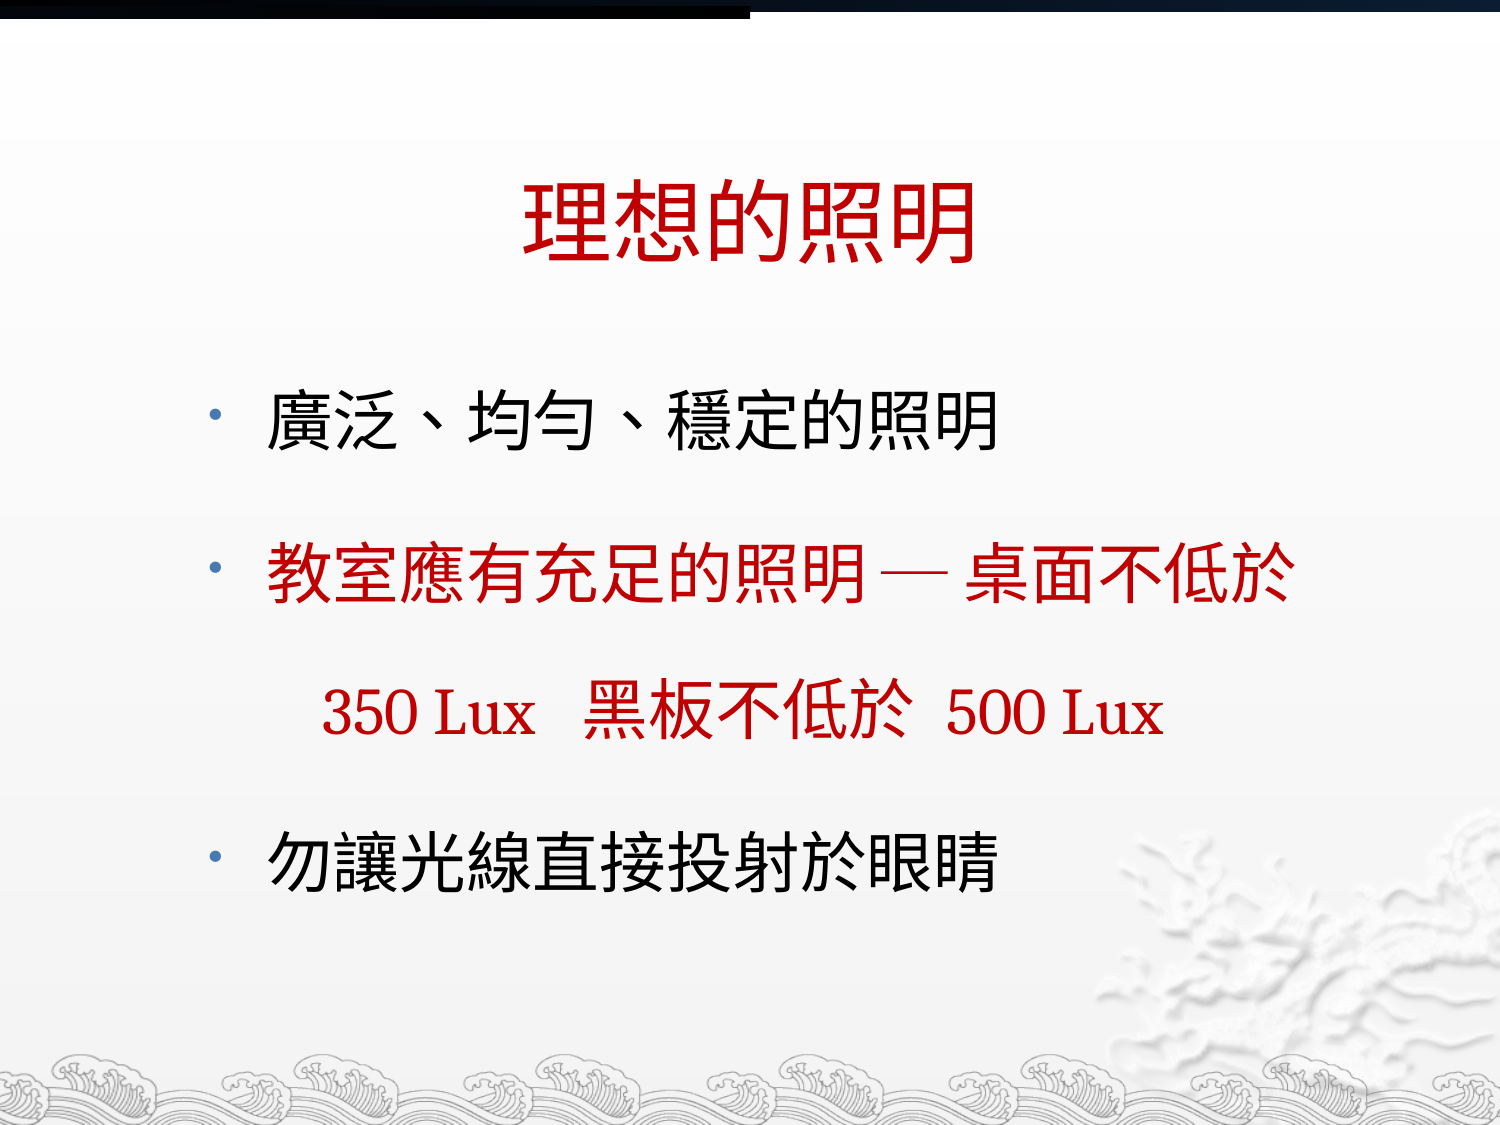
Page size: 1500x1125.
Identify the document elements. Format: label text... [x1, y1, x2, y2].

list 廣泛、均勻、穩定的照明 教室應有充足的照明 ─ 桌面不低於 350 Lux 黑板不低於 500 Lux 勿讓光線直接投射於眼睛 [194, 315, 1387, 991]
title 理想的照明 [112, 125, 1388, 313]
